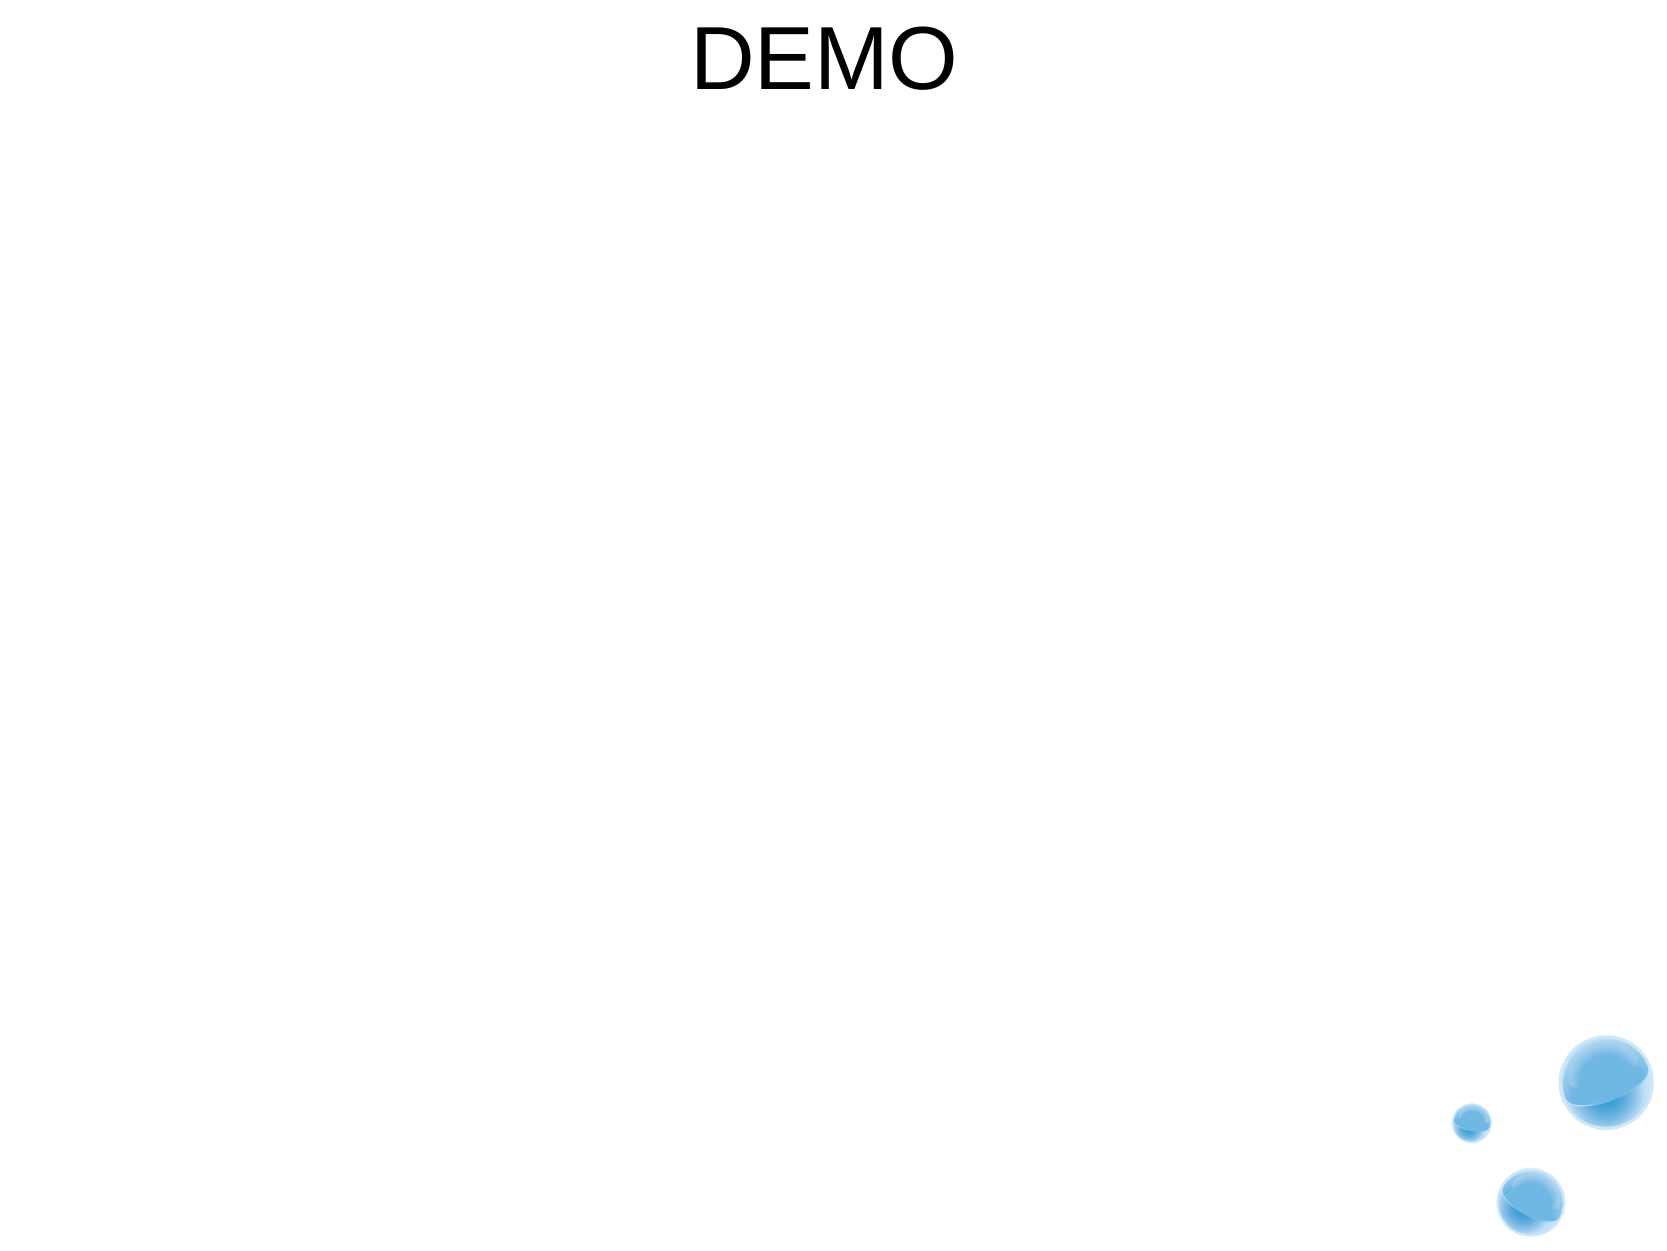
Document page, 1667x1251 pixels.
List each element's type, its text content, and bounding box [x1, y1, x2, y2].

title DEMO [116, 7, 1533, 216]
picture [1451, 1033, 1654, 1238]
